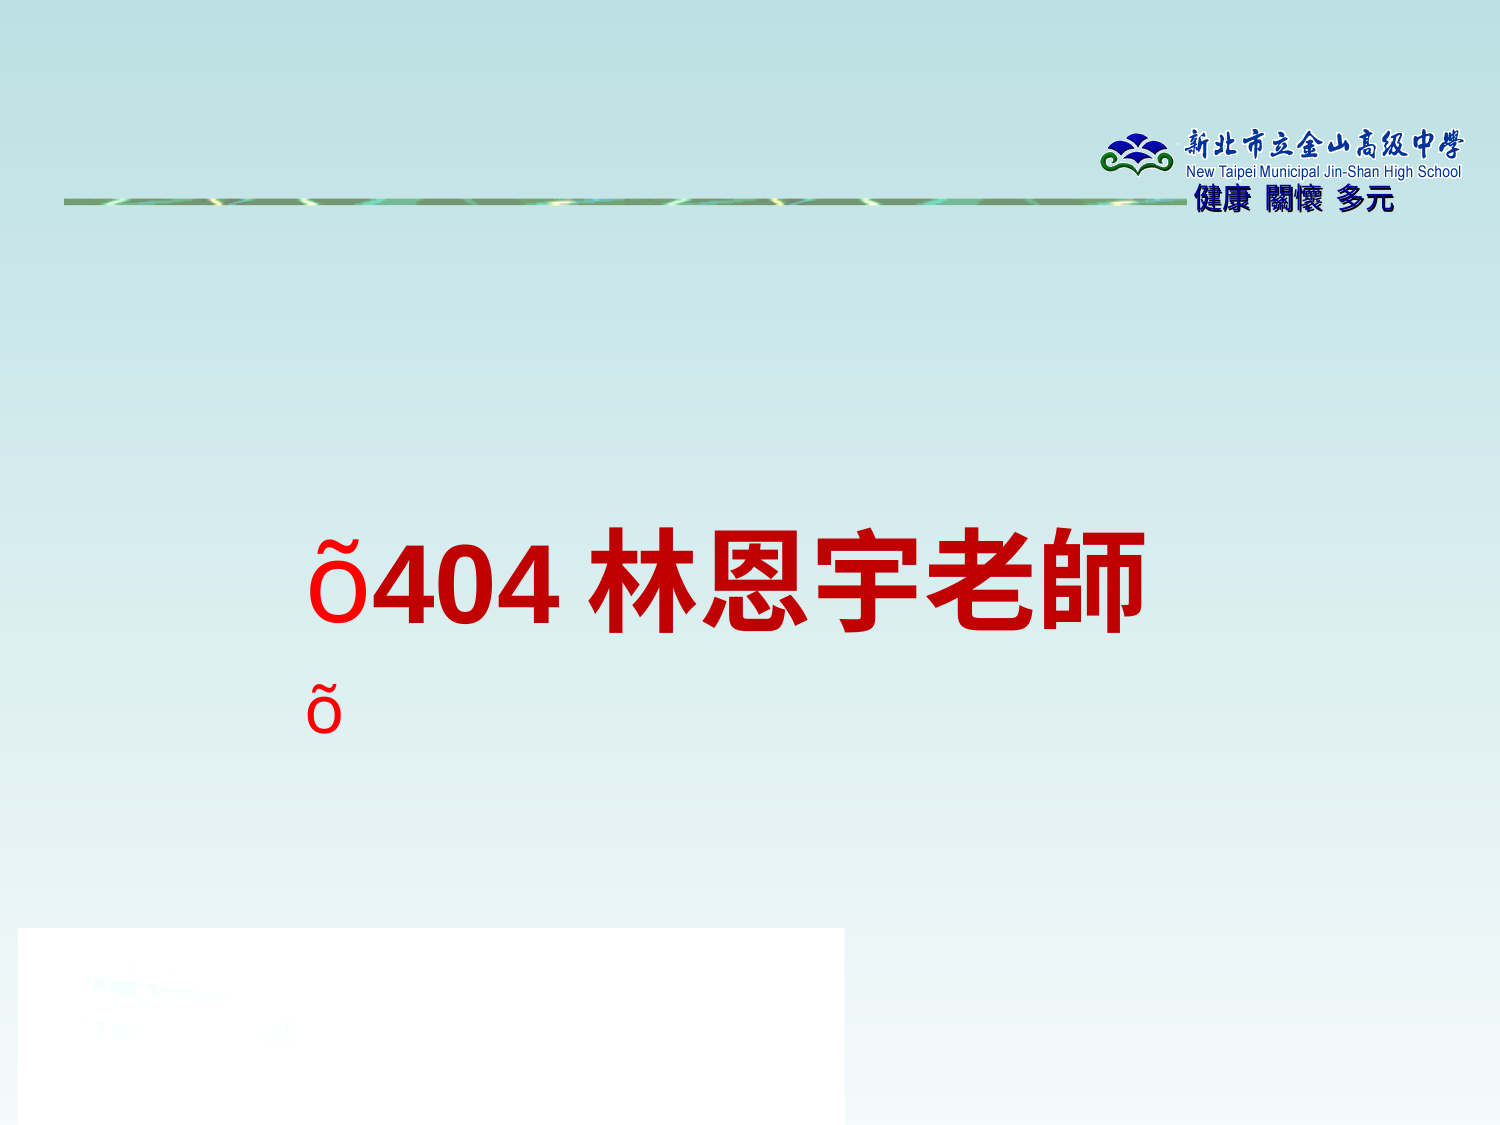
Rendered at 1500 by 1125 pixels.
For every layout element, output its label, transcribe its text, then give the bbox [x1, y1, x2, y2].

list 404林恩宇老師 [289, 503, 1282, 728]
